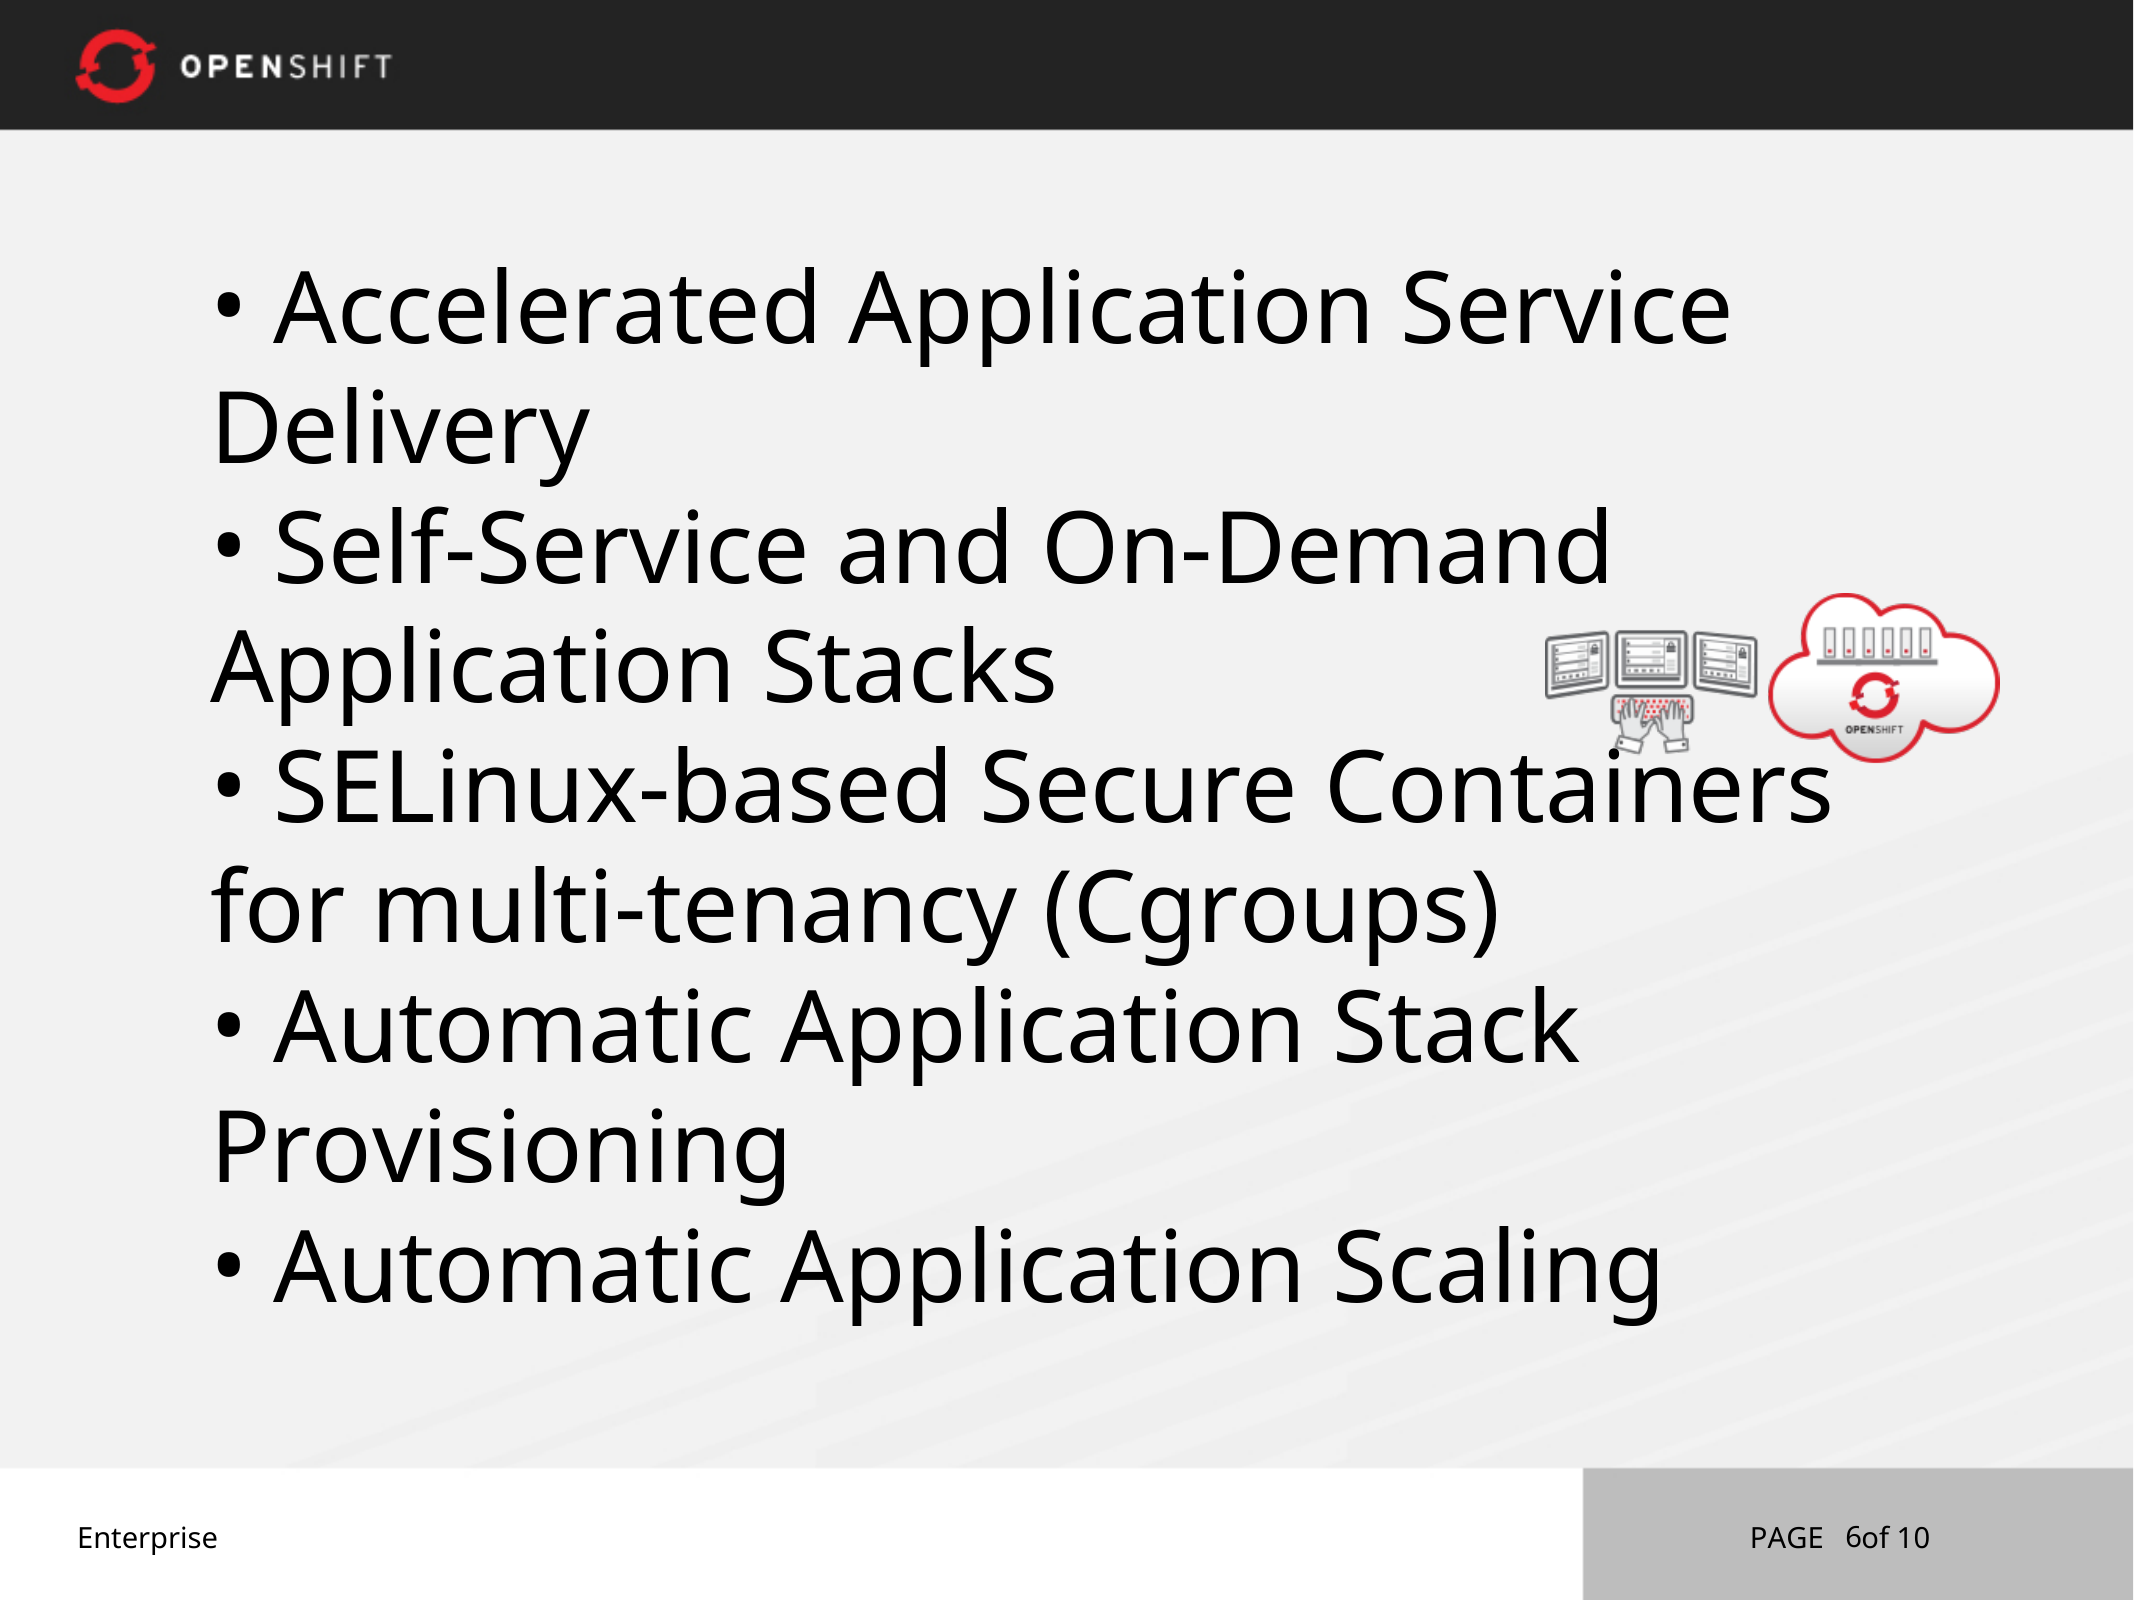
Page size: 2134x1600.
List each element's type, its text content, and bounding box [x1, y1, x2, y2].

text_box Enterprise [77, 1510, 1184, 1563]
picture [0, 0, 2134, 1600]
text_box PAGE of 10 [1749, 1509, 2134, 1564]
text_box Accelerated Application Service Delivery Self-Service and On-Demand Application Stacks SELinux-based Secure Containers for multi-tenancy (Cgroups) Automatic Application Stack Provisioning Automatic Application Scaling [135, 400, 1981, 1302]
